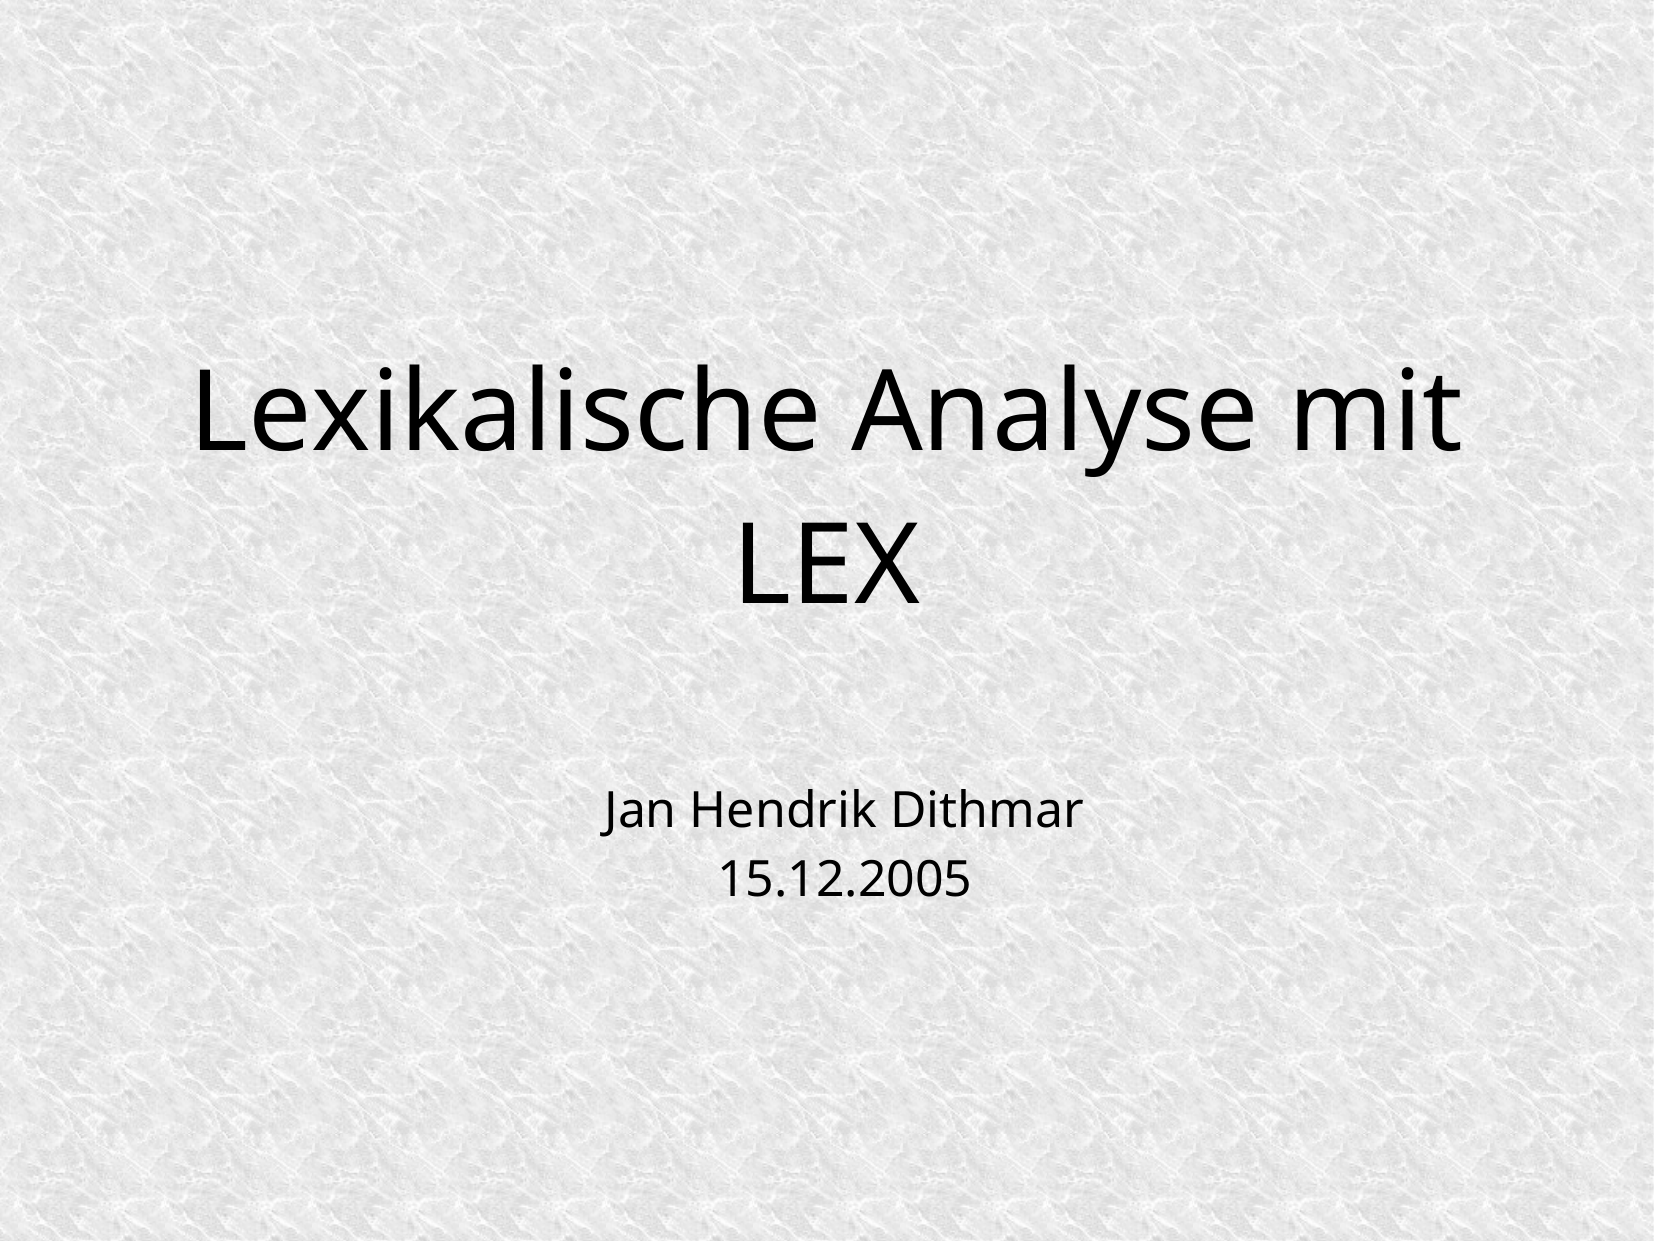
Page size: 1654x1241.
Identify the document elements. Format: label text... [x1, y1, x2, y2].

picture [0, 0, 1654, 1241]
subtitle Jan Hendrik Dithmar 15.12.2005 [82, 774, 1571, 912]
title Lexikalische Analyse mit LEX [82, 380, 1571, 588]
